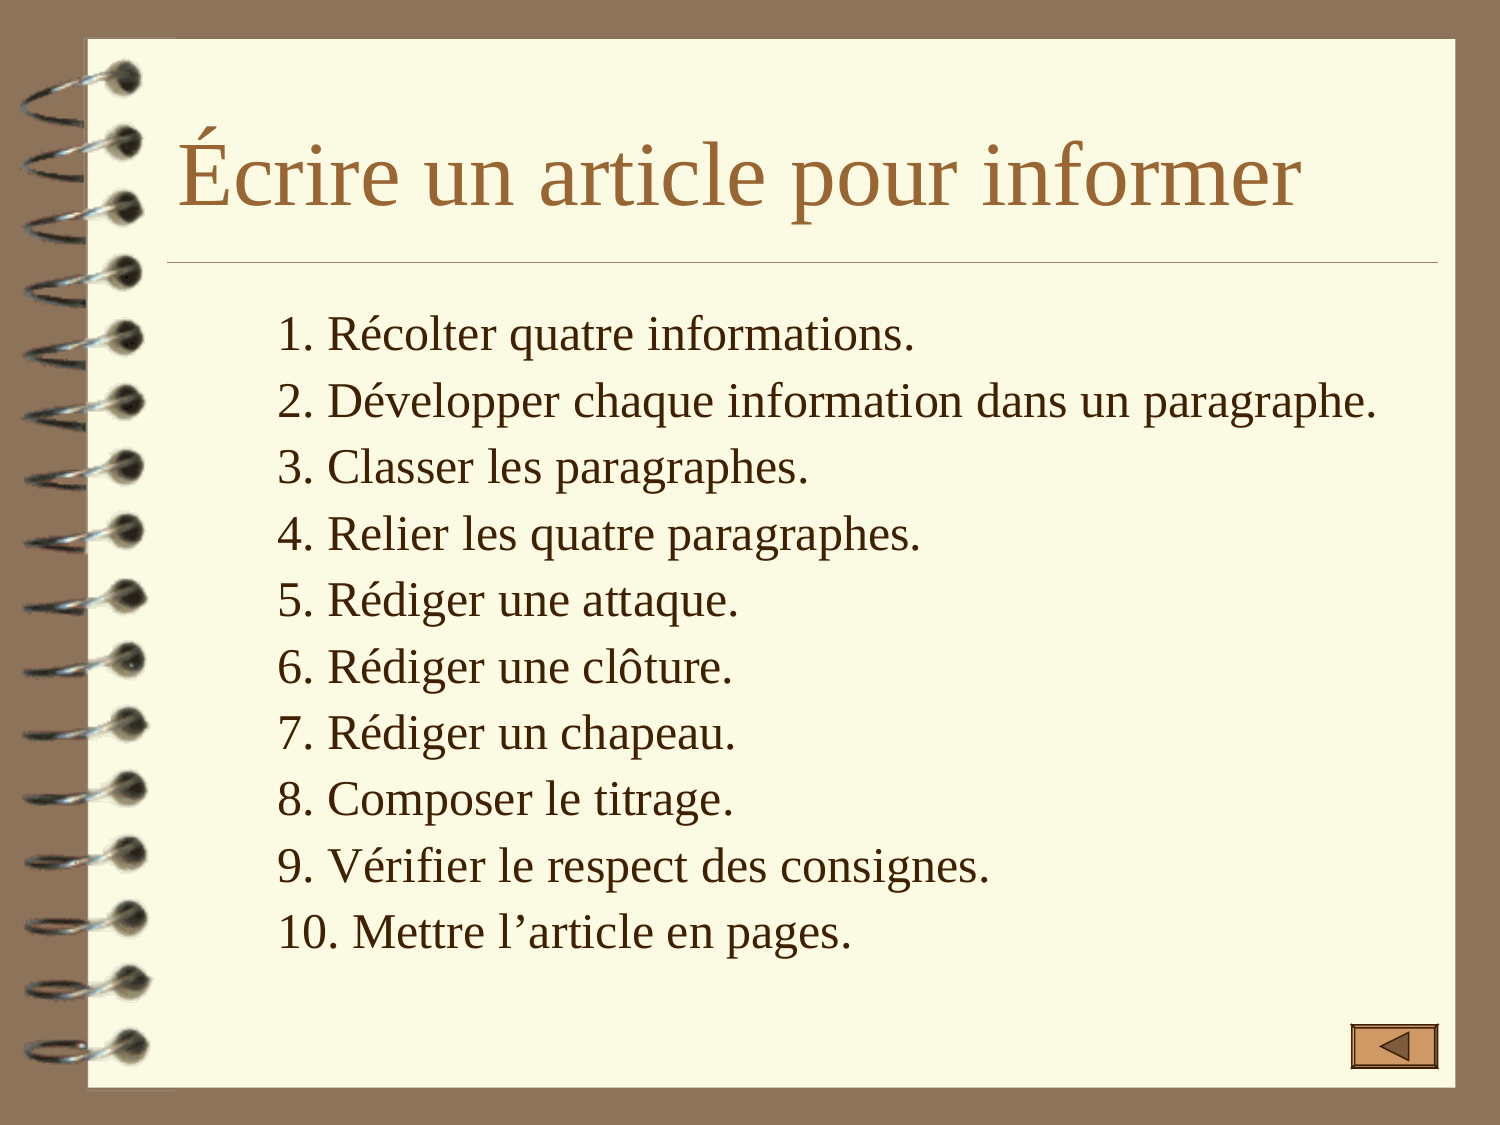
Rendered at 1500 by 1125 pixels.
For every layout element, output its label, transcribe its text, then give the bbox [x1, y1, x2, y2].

list 1. Récolter quatre informations. 2. Développer chaque information dans un paragraphe. 3. Classer les paragraphes. 4. Relier les quatre paragraphes. 5. Rédiger une attaque. 6. Rédiger une clôture. 7. Rédiger un chapeau. 8. Composer le titrage. 9. Vérifier le respect des consignes. 10. Mettre l’article en pages. [262, 299, 1438, 976]
title Écrire un article pour informer [162, 74, 1438, 263]
text_box [1353, 1024, 1438, 1068]
picture [0, 0, 175, 1125]
